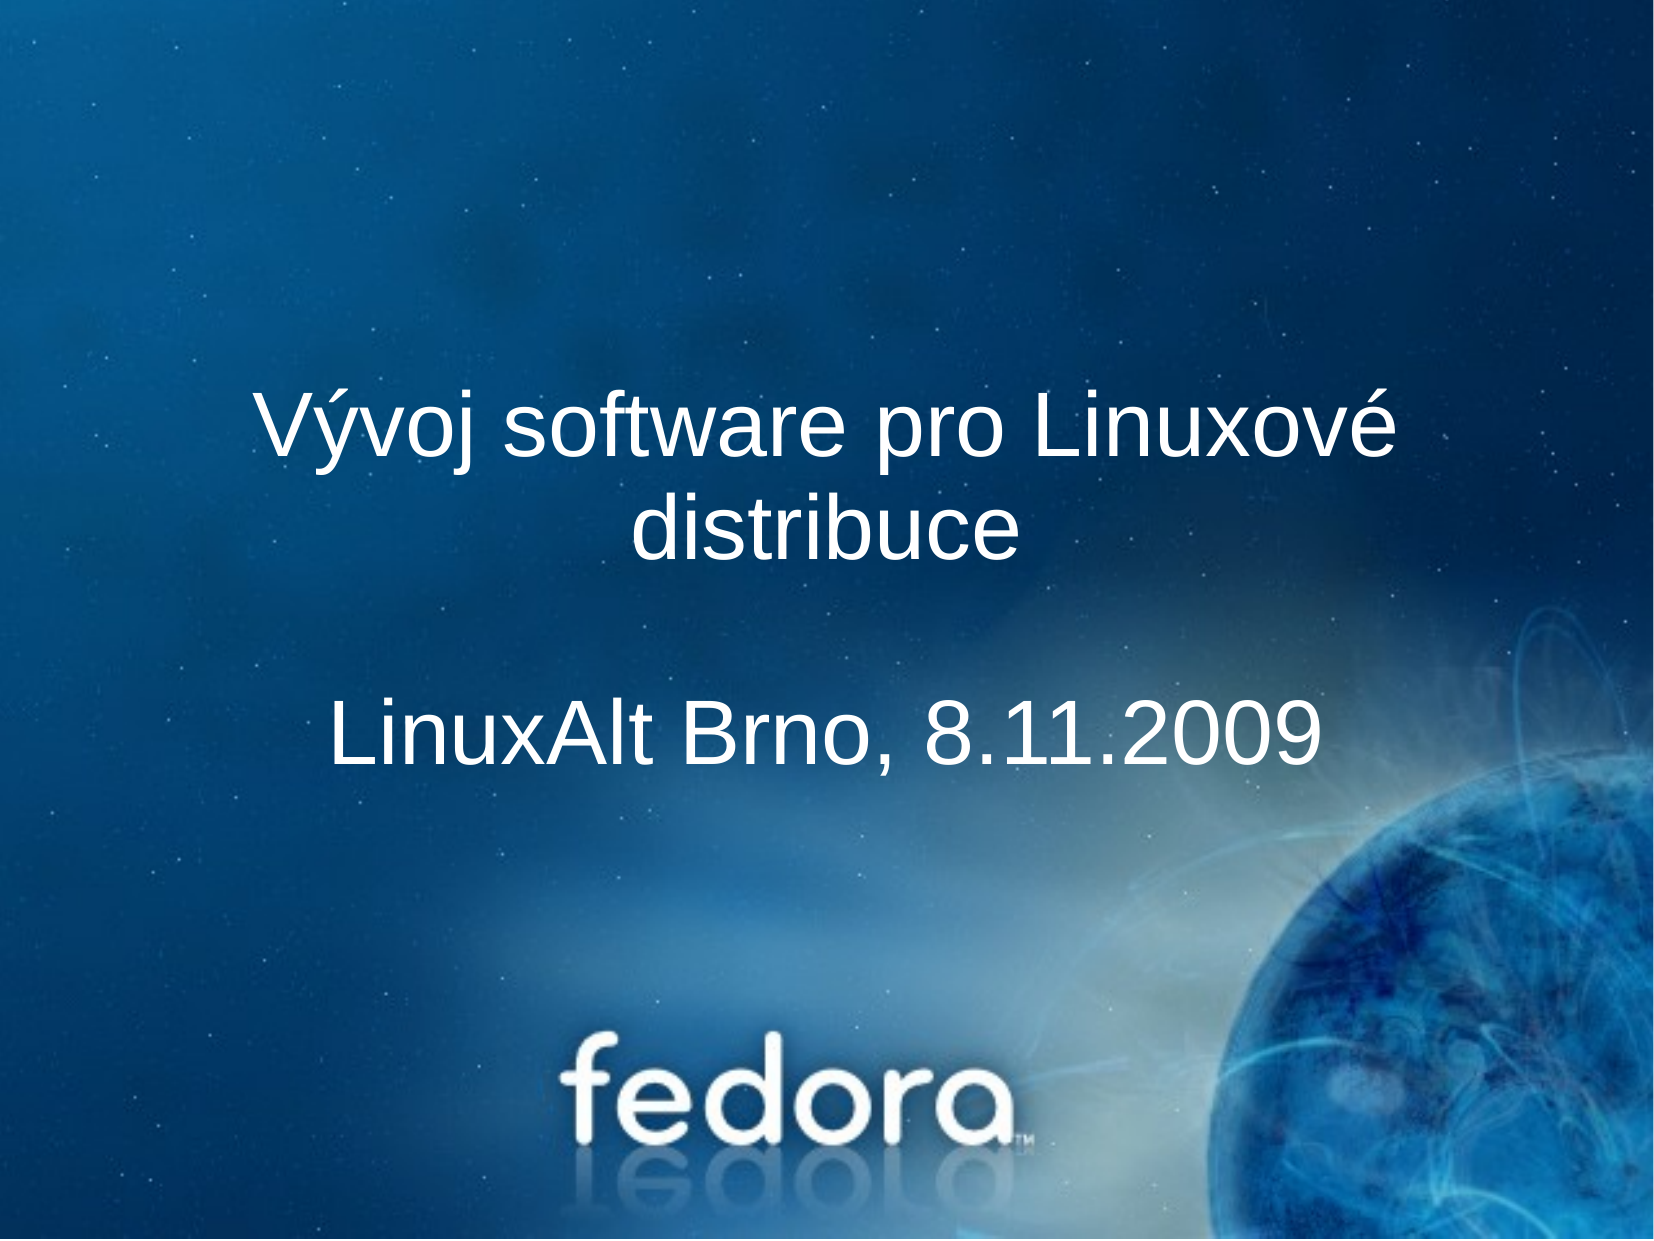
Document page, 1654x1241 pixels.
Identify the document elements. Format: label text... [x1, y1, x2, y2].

title Vývoj software pro Linuxové distribuce LinuxAlt Brno, 8.11.2009 [82, 49, 1571, 1109]
picture [0, 0, 1654, 1239]
